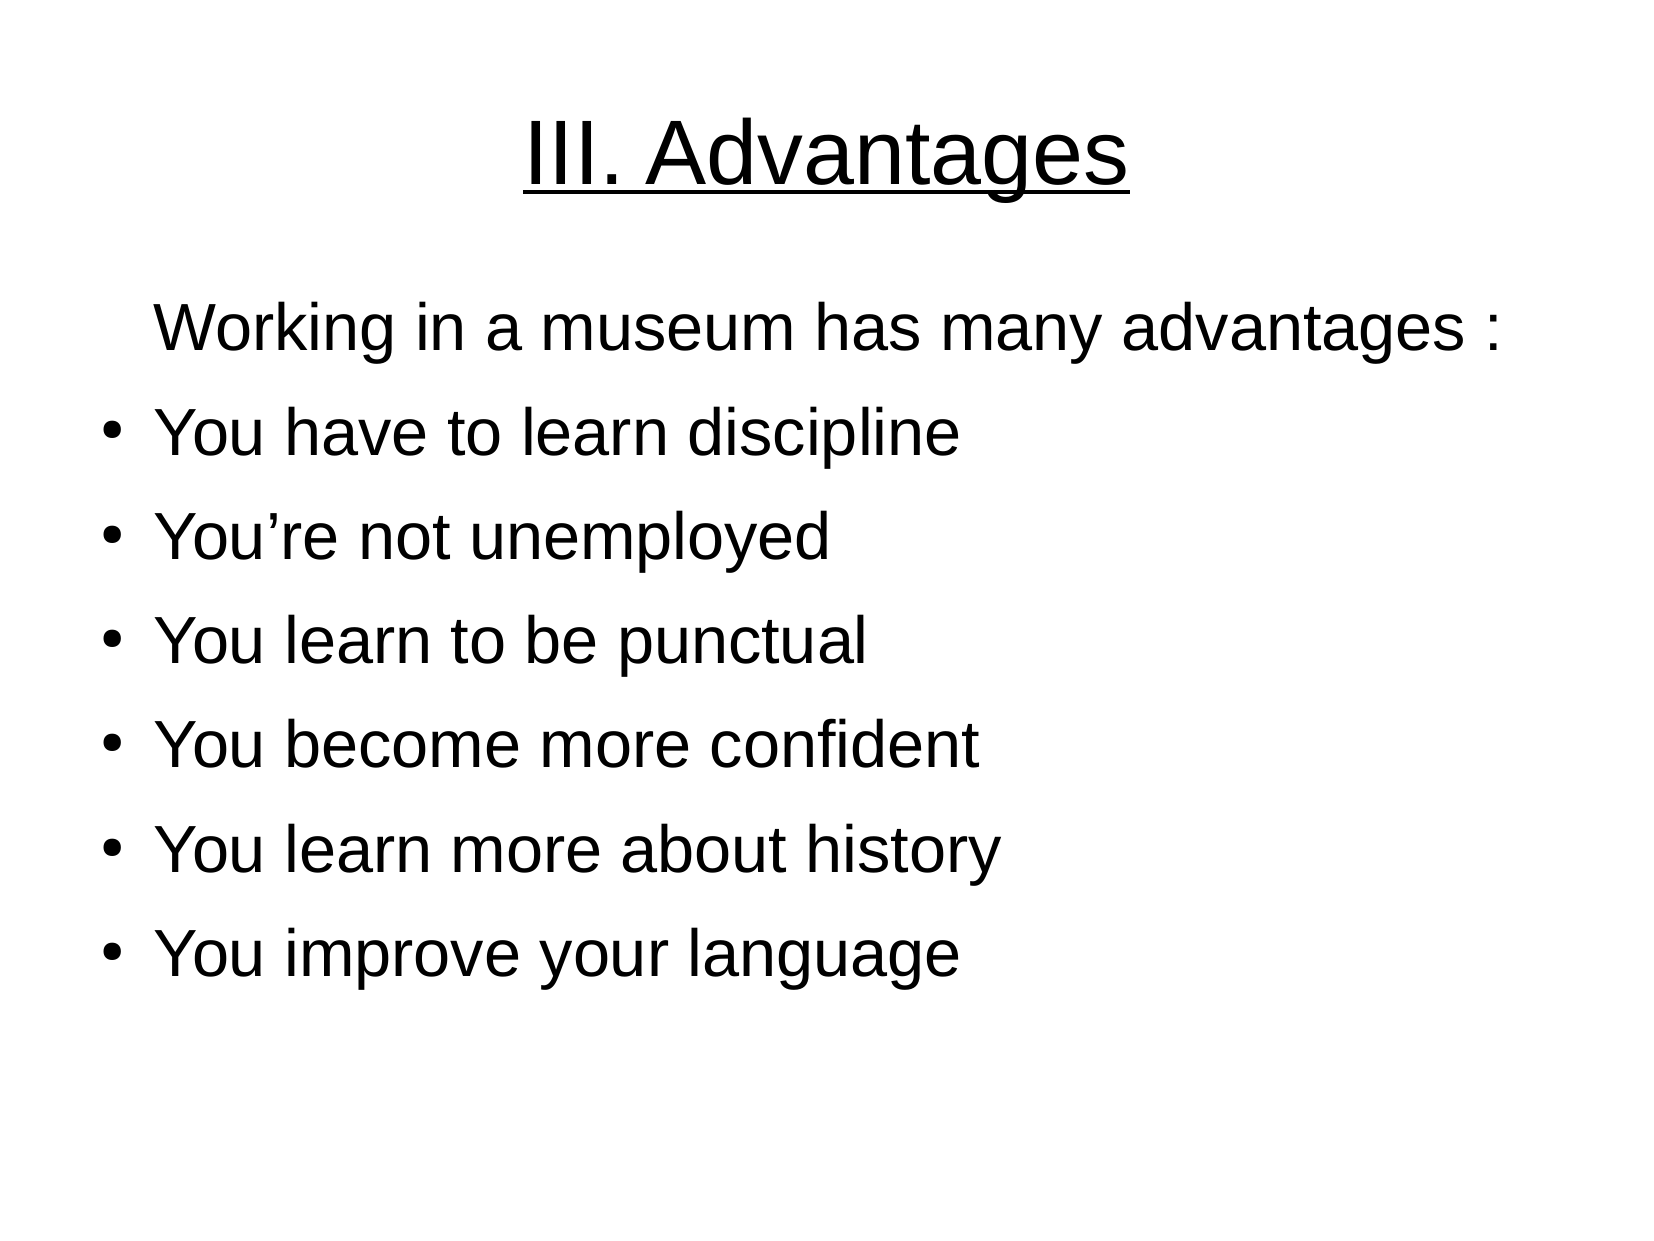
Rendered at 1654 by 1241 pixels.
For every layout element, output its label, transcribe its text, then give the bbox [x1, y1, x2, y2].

list Working in a museum has many advantages : You have to learn discipline You’re not unemployed You learn to be punctual You become more confident You learn more about history You improve your language [82, 290, 1571, 1010]
title III. Advantages [82, 49, 1571, 257]
